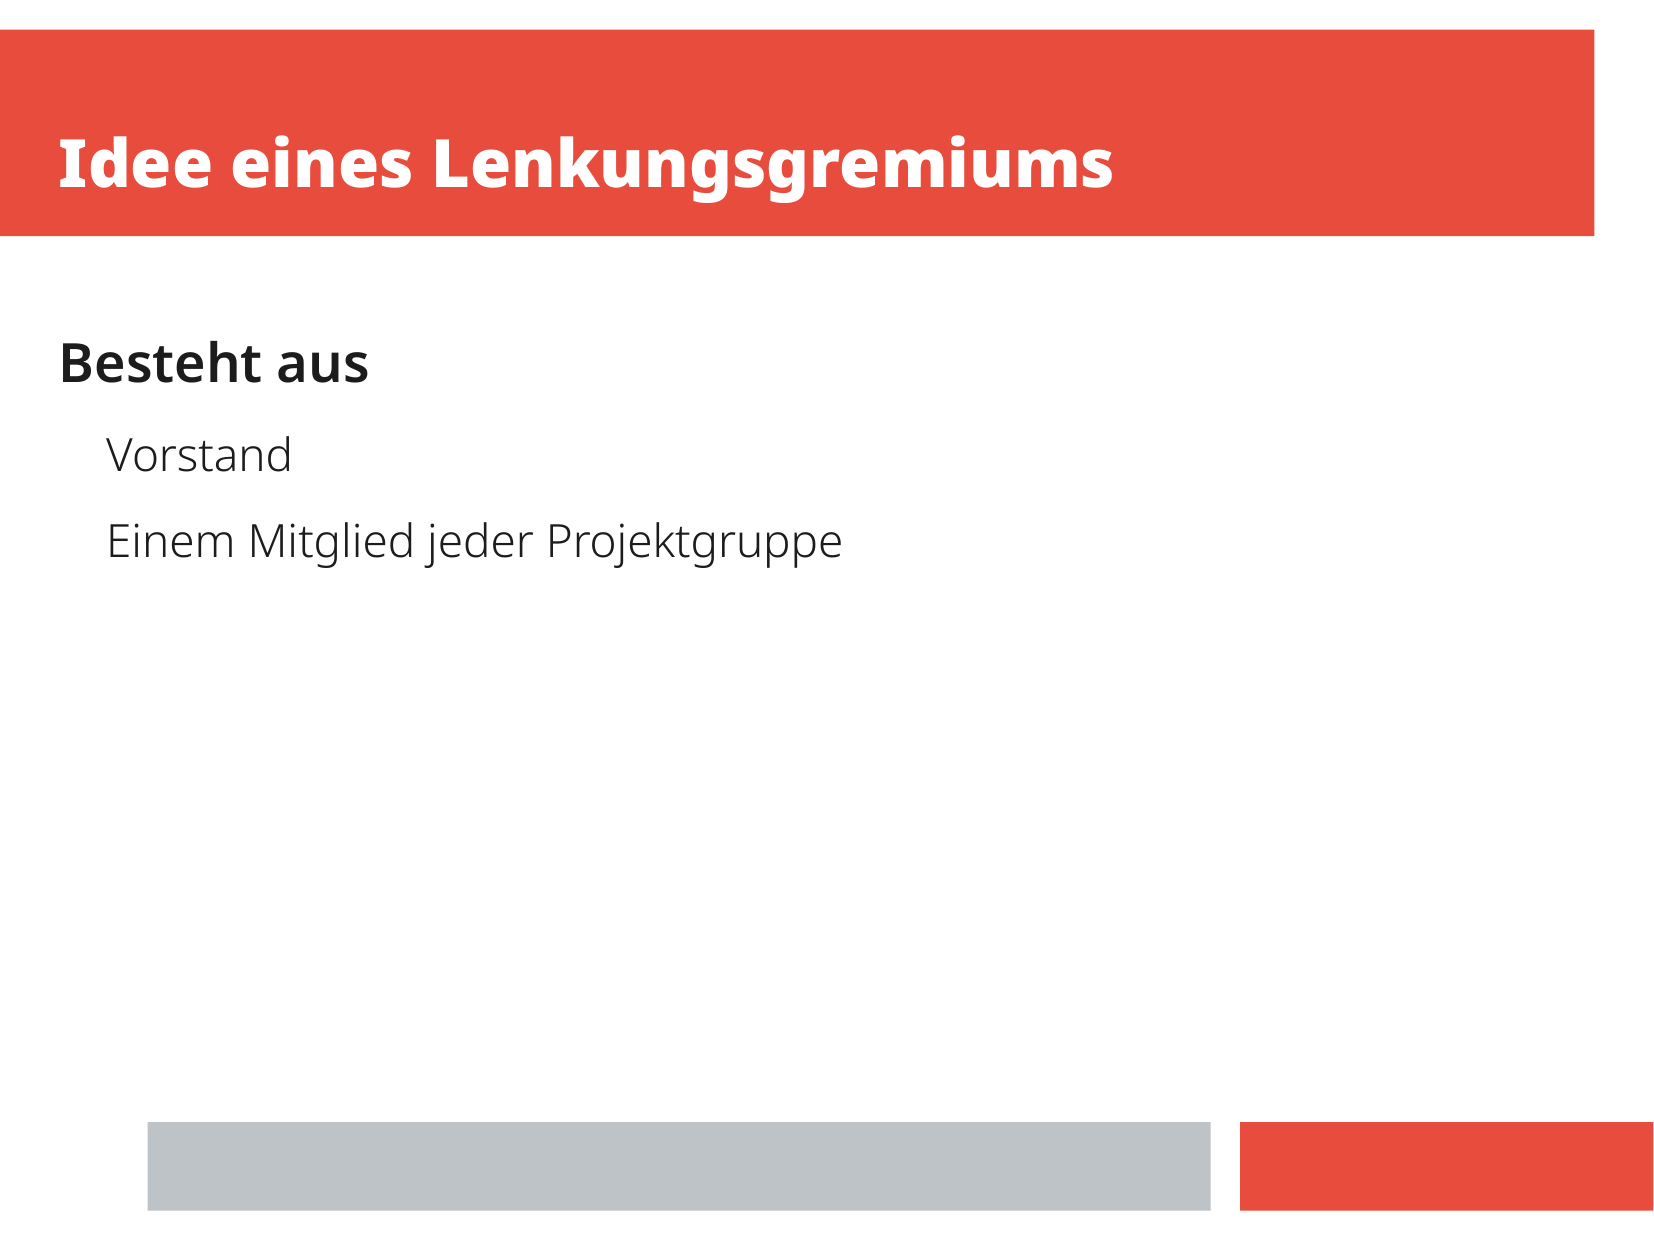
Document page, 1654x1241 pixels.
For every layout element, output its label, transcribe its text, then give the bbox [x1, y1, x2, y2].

title Idee eines Lenkungsgremiums [59, 59, 1595, 207]
list Besteht aus Vorstand Einem Mitglied jeder Projektgruppe [59, 324, 1565, 1093]
